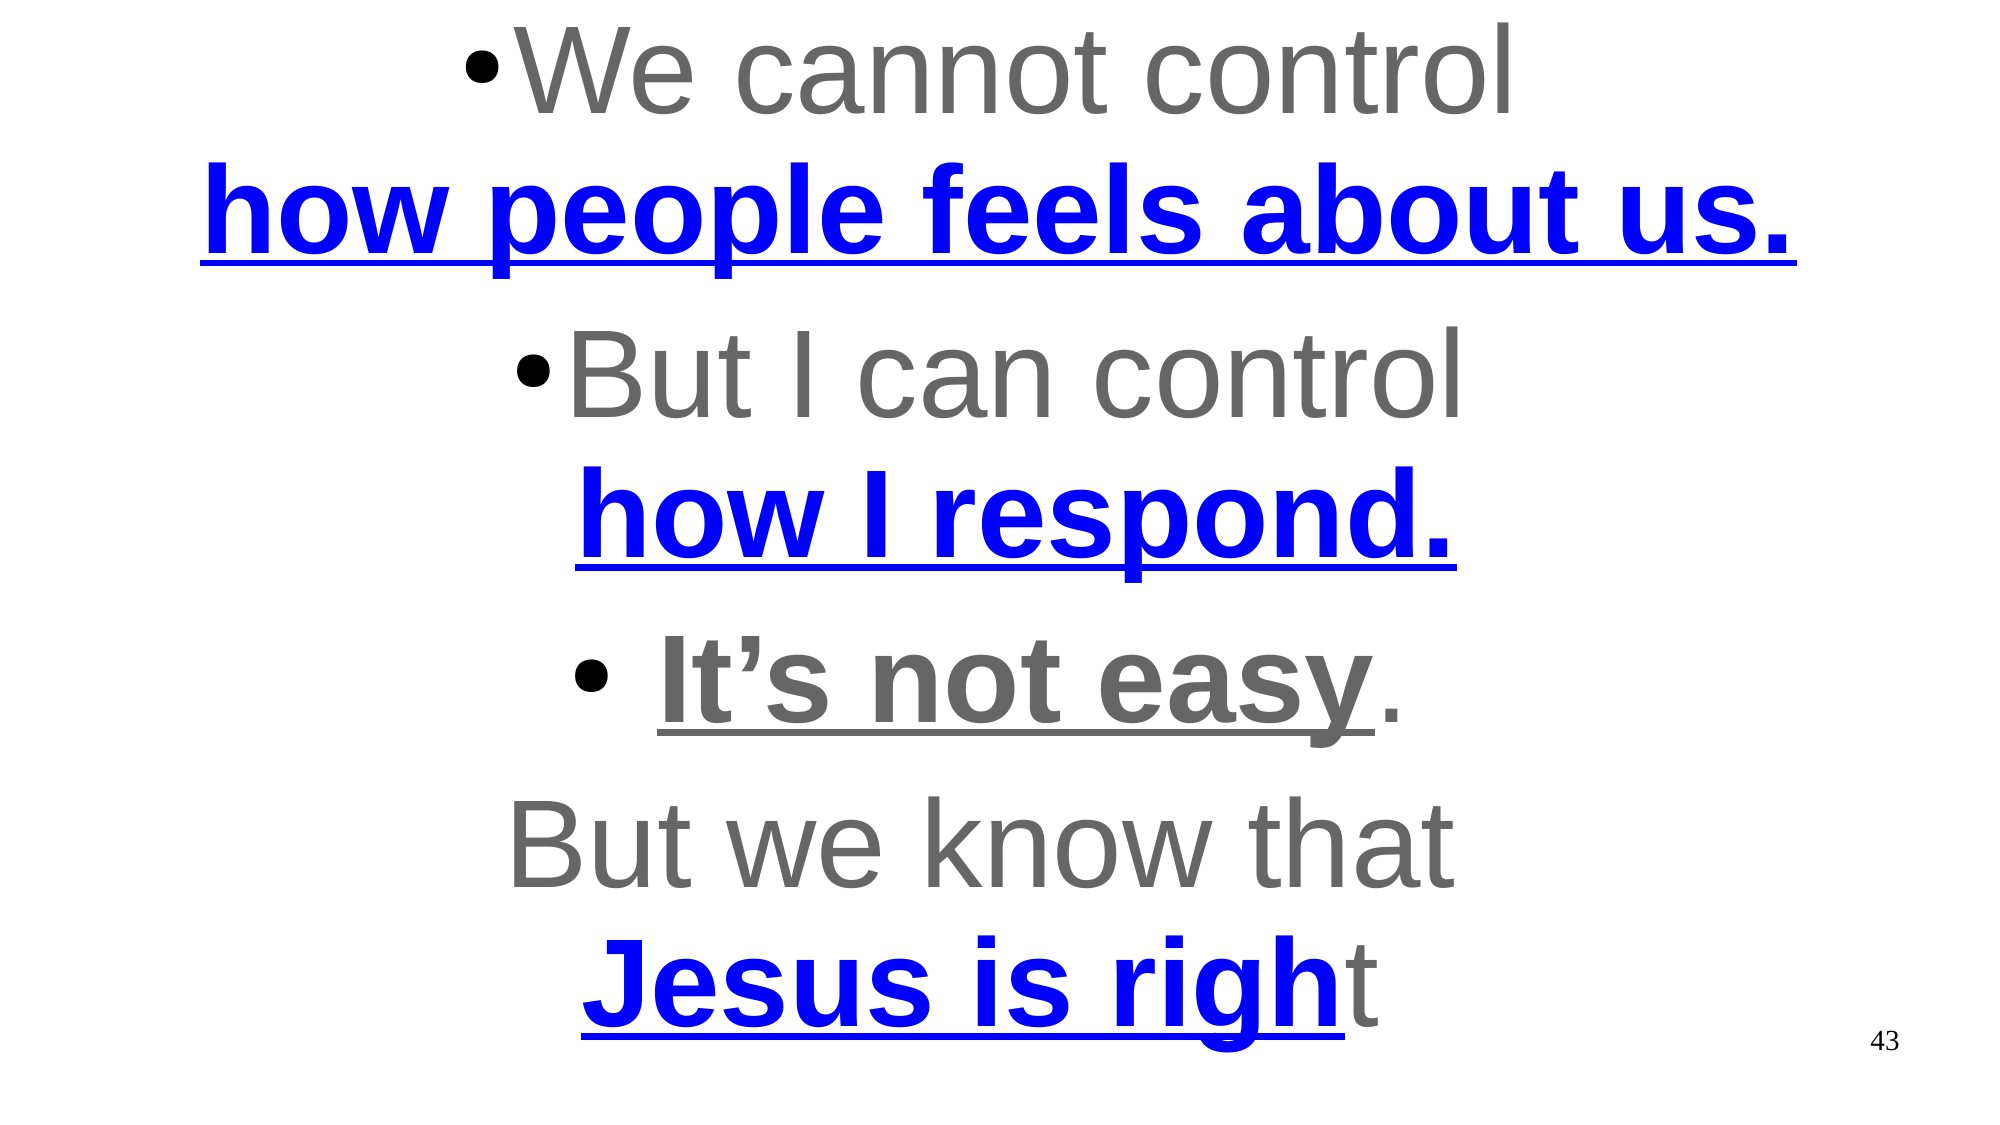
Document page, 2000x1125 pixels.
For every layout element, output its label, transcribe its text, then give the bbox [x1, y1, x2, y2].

list We cannot control how people feels about us. But I can control how I respond. It’s not easy. But we know that Jesus is right [0, 0, 1996, 1123]
